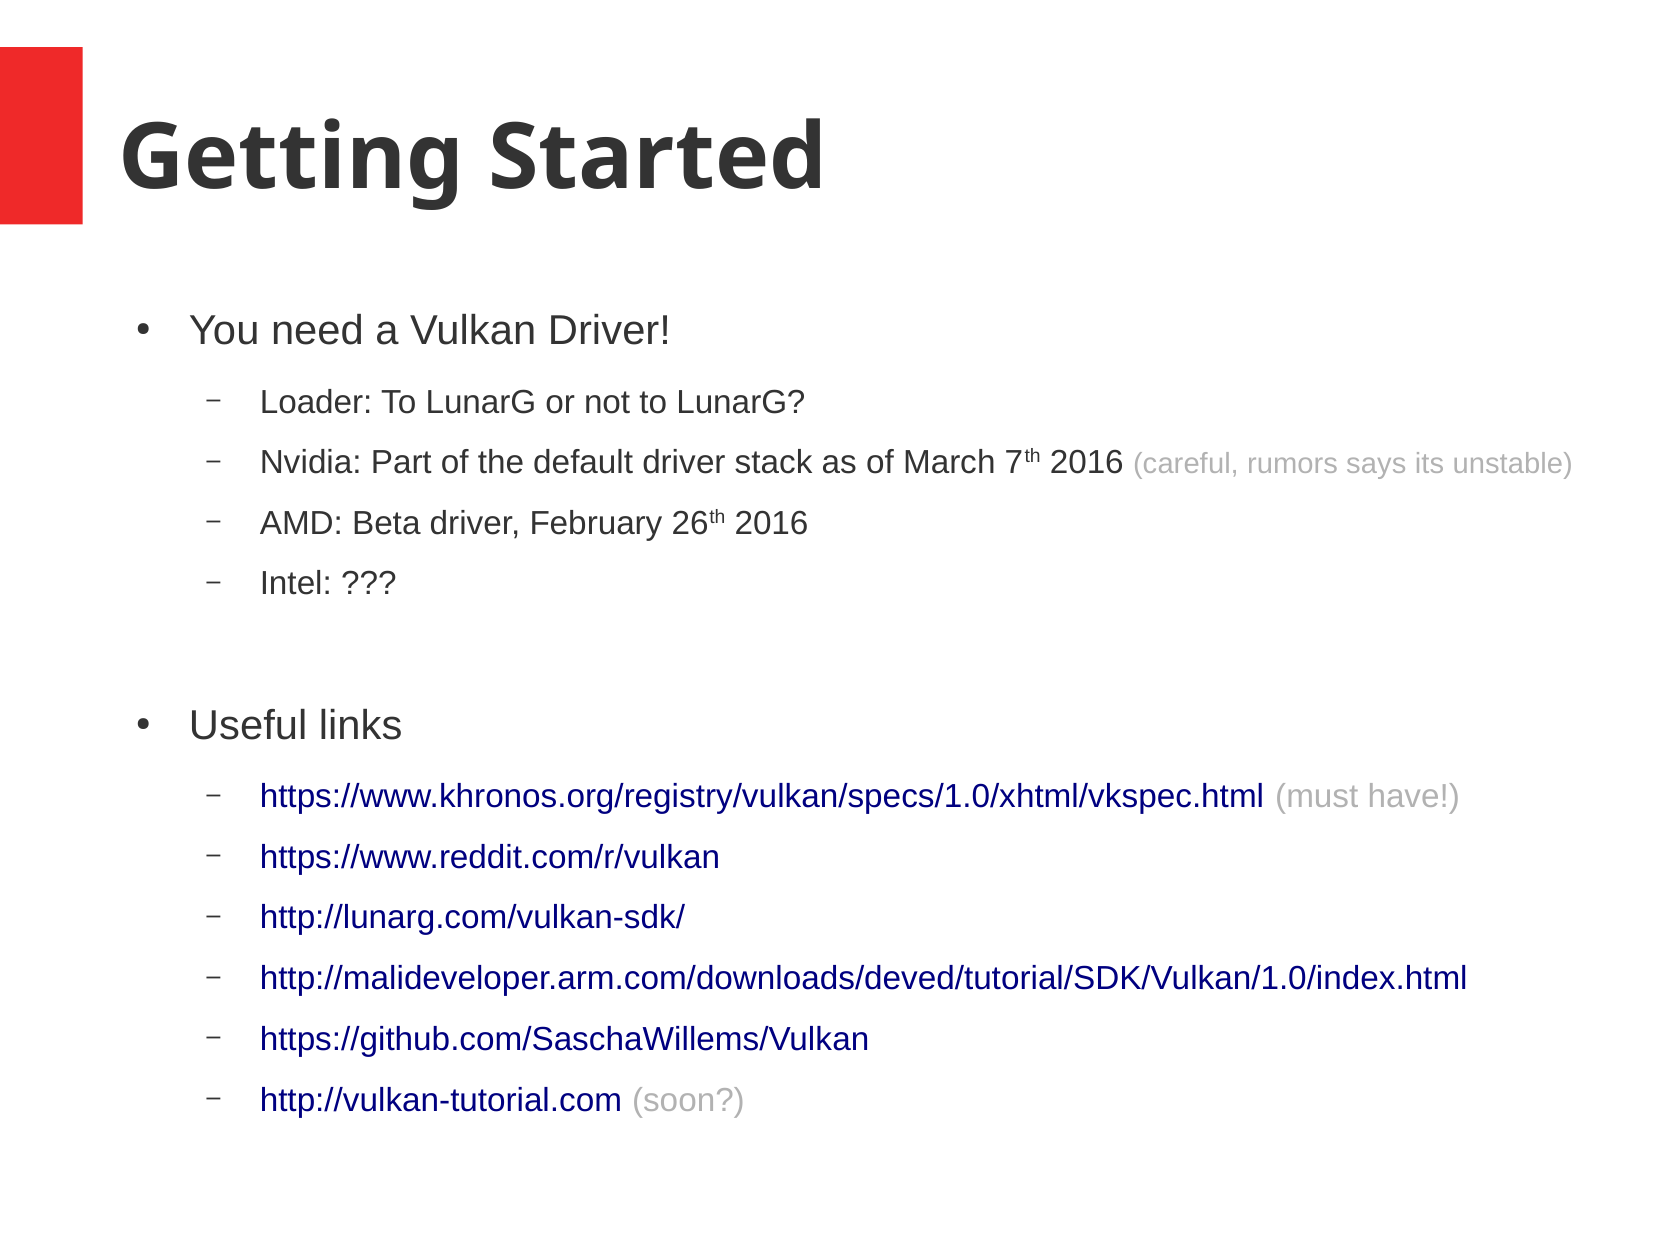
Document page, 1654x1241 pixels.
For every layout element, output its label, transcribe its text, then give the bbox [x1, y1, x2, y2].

title Getting Started [118, 49, 1571, 257]
list You need a Vulkan Driver! Loader: To LunarG or not to LunarG? Nvidia: Part of the default driver stack as of March 7th 2016 (careful, rumors says its unstable) AMD: Beta driver, February 26th 2016 Intel: ??? Useful links https://www.khronos.org/registry/vulkan/specs/1.0/xhtml/vkspec.html (must have!) https://www.reddit.com/r/vulkan http://lunarg.com/vulkan-sdk/ http://malideveloper.arm.com/downloads/deved/tutorial/SDK/Vulkan/1.0/index.html https://github.com/SaschaWillems/Vulkan http://vulkan-tutorial.com (soon?) [118, 307, 1583, 1074]
